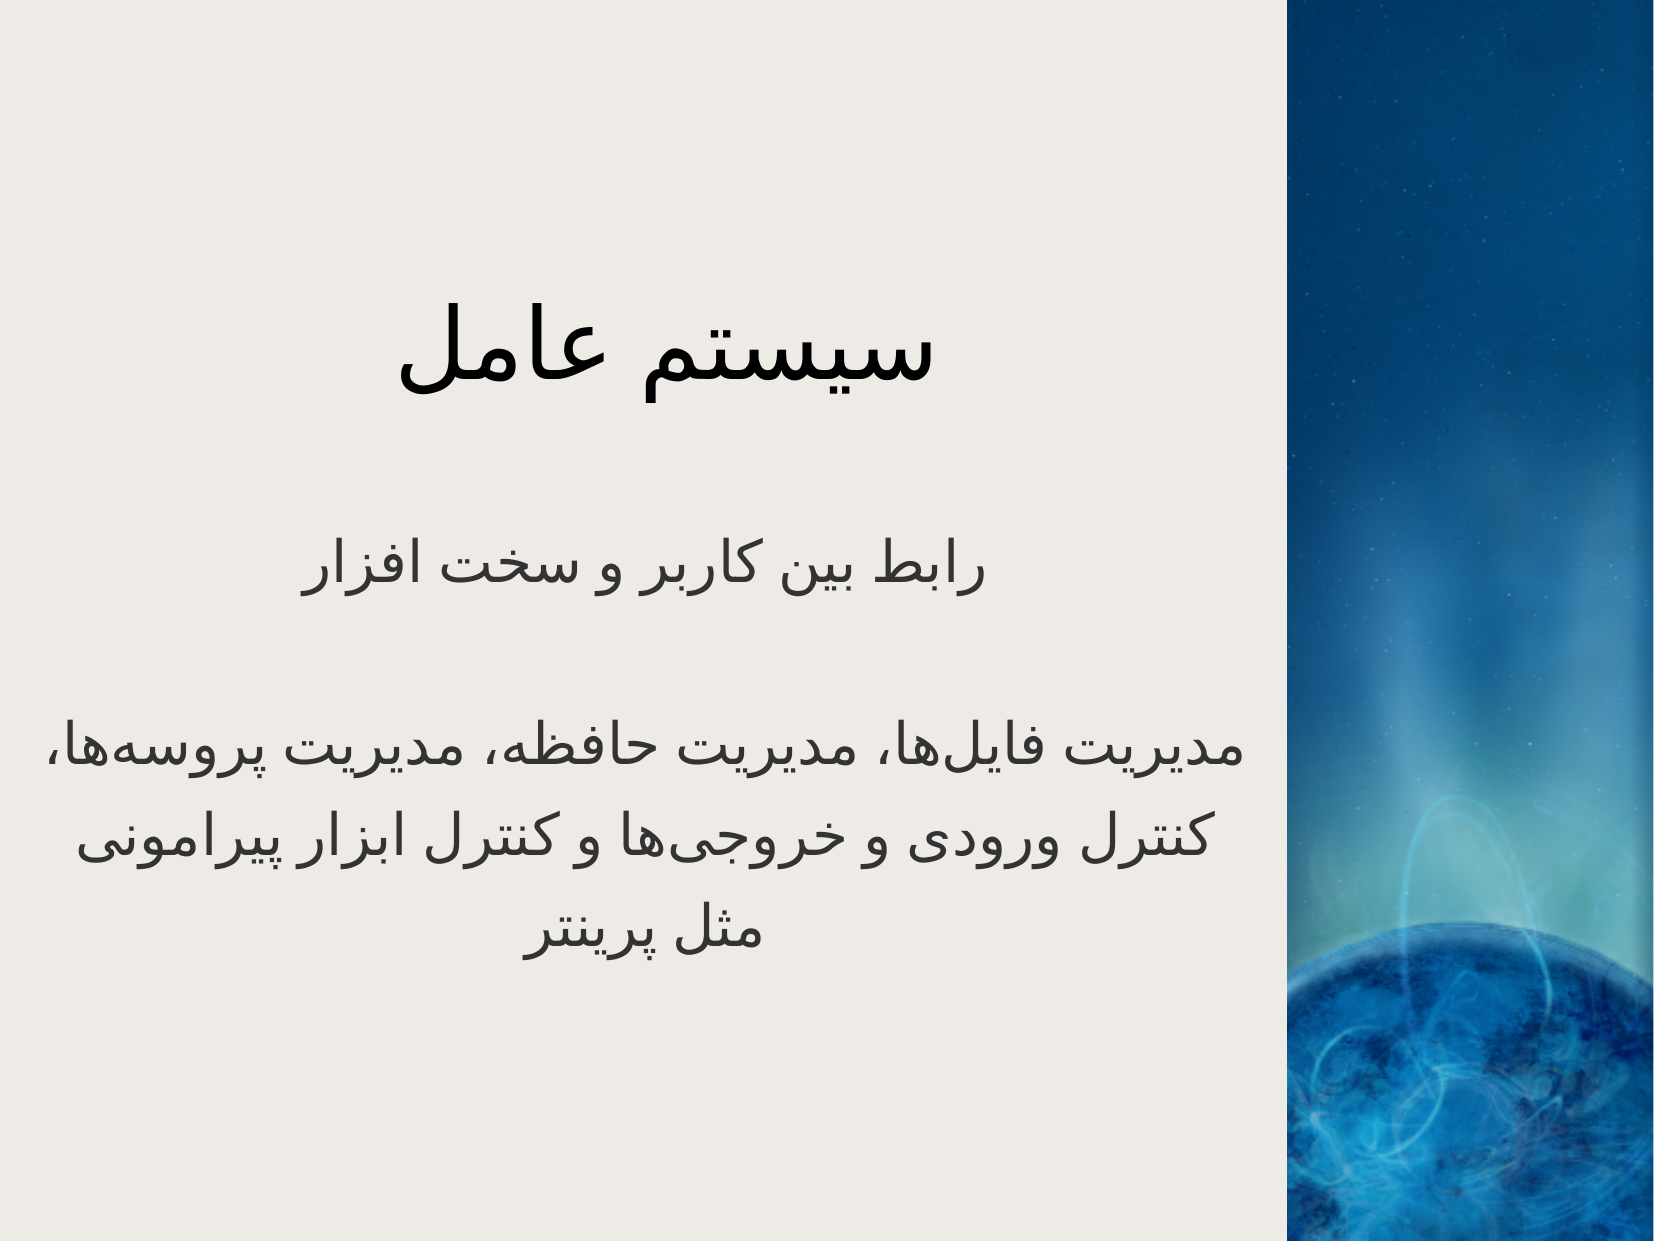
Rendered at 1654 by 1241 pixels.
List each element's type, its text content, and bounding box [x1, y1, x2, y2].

title رابط بین کاربر و سخت افزار مدیریت فایل‌ها، مدیریت حافظه، مدیریت پروسه‌ها، کنترل ورودی و خروجی‌ها و کنترل ابزار پیرامونی مثل پرینتر [34, 508, 1257, 964]
picture [0, 0, 1654, 1241]
title سیستم عامل [47, 236, 1287, 444]
